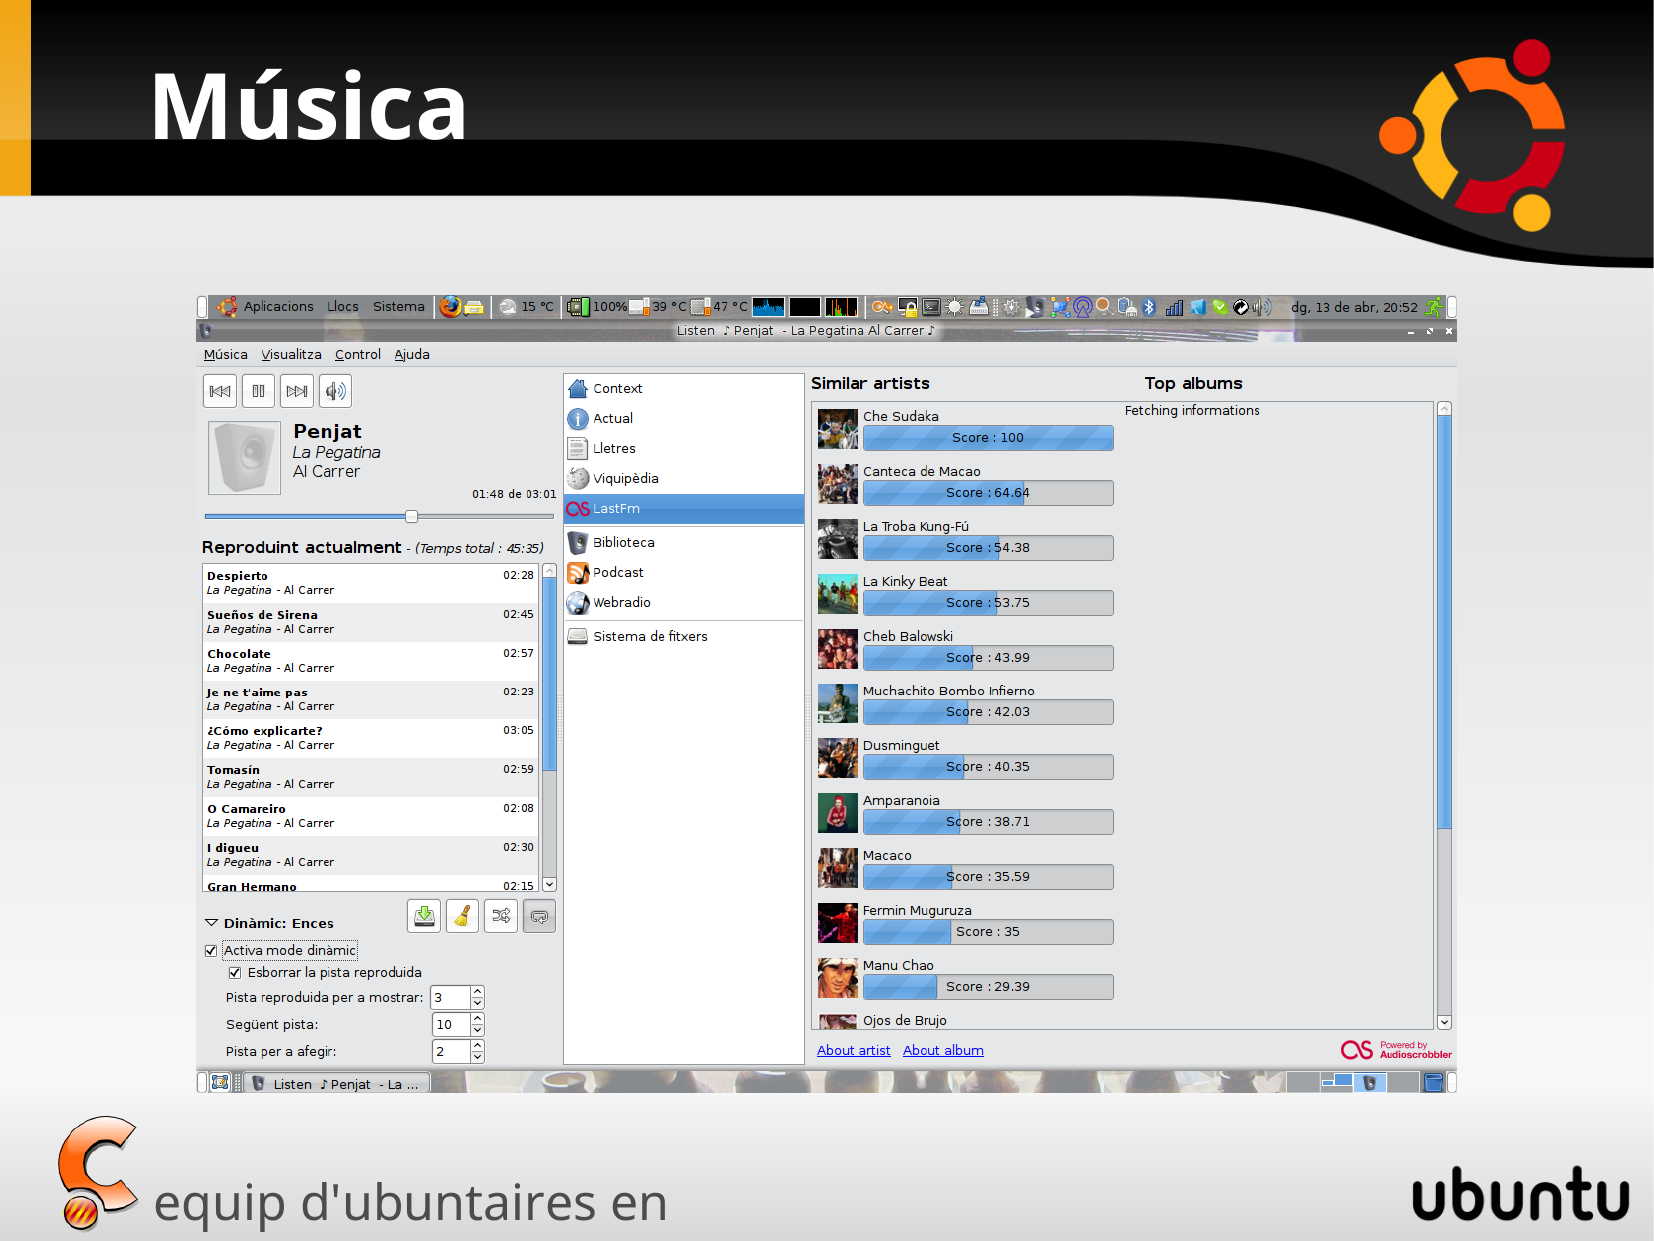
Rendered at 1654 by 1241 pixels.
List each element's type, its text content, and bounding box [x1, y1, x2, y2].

title Música [0, 0, 1359, 208]
picture [0, 0, 1654, 1241]
